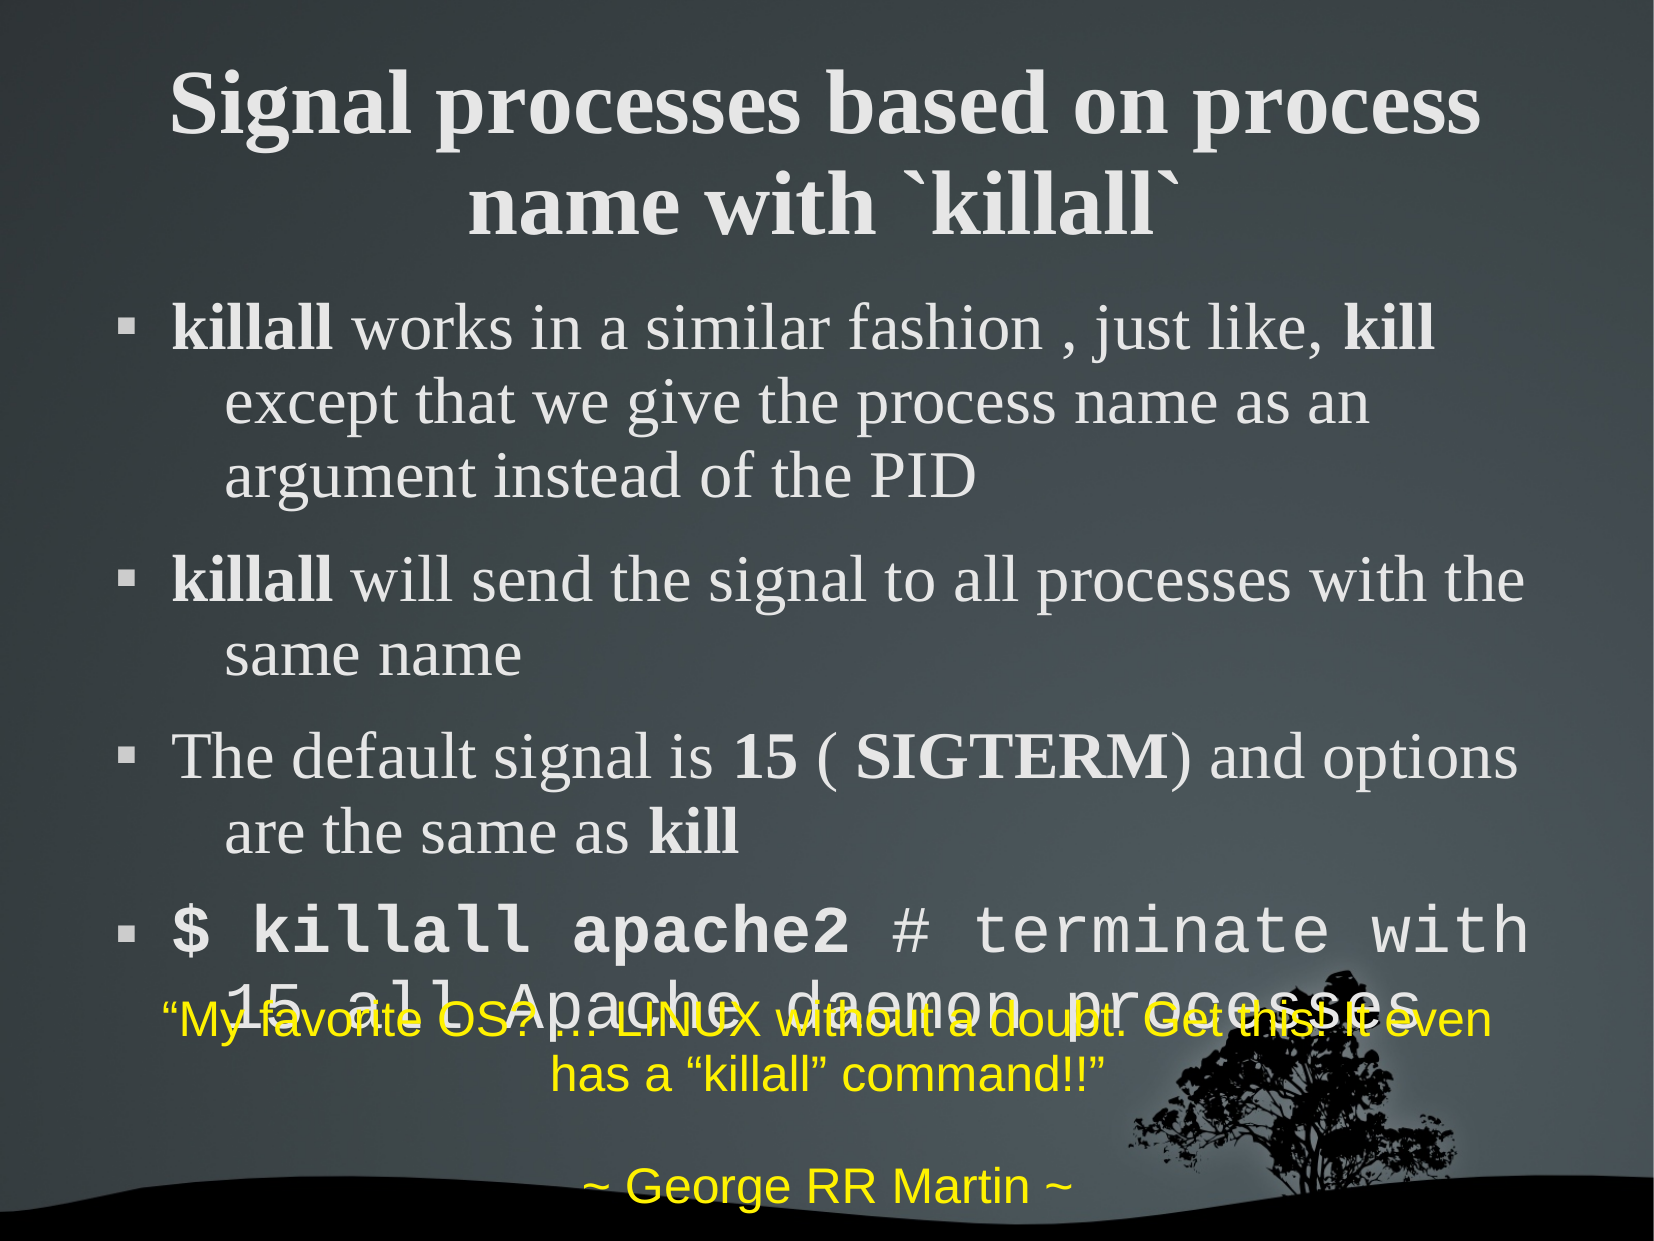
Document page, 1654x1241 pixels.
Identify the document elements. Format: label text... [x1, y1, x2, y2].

picture [0, 0, 1654, 1241]
list killall works in a similar fashion , just like, kill except that we give the process name as an argument instead of the PID killall will send the signal to all processes with the same name The default signal is 15 ( SIGTERM) and options are the same as kill $ killall apache2 # terminate with 15 all Apache daemon processes [82, 290, 1571, 1145]
title Signal processes based on process name with `killall` [82, 33, 1571, 273]
text_box “My favorite OS? … LINUX without a doubt. Get this! It even has a “killall” command!!” ~ George RR Martin ~ [147, 983, 1518, 1187]
